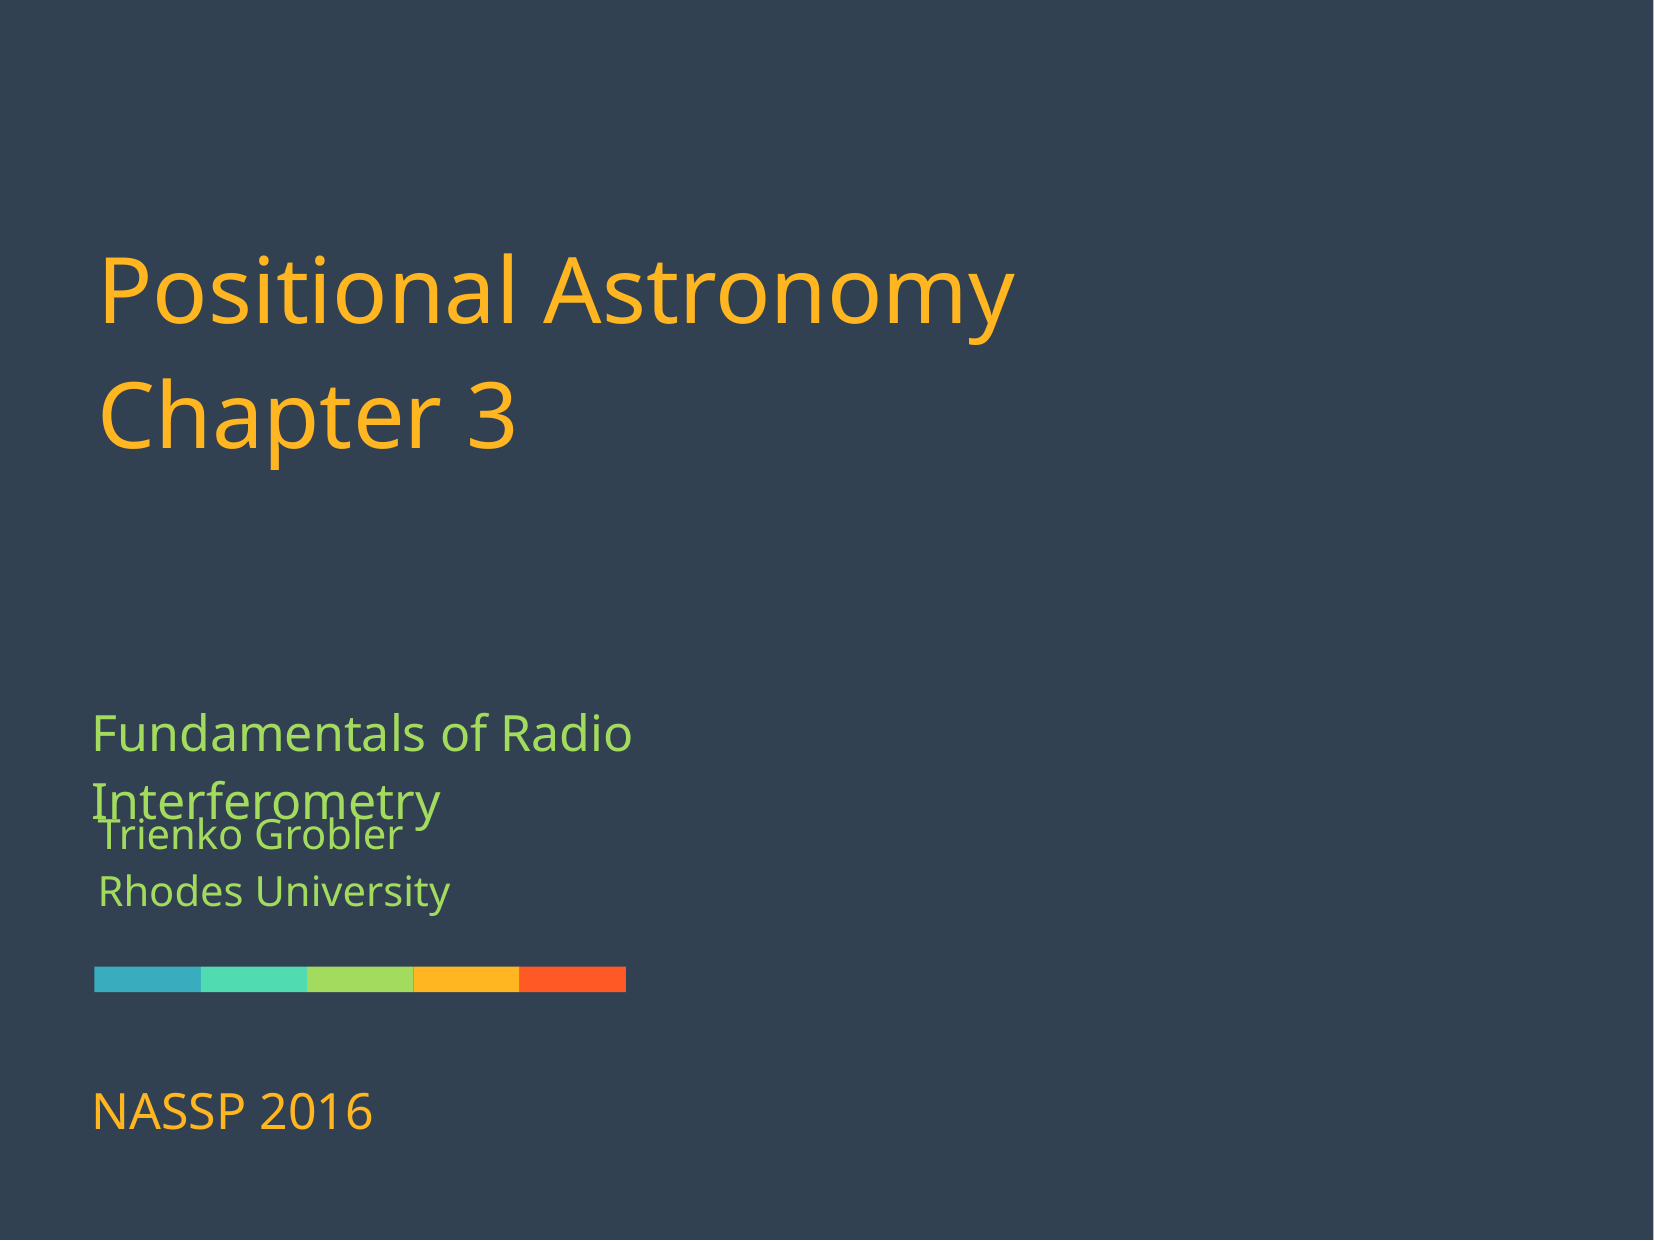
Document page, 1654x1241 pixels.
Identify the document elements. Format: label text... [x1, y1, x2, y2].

text_box Fundamentals of Radio Interferometry [76, 690, 987, 823]
text_box [94, 966, 626, 993]
text_box Positional Astronomy Chapter 3 [82, 218, 1123, 662]
text_box Trienko Grobler Rhodes University [82, 797, 650, 910]
text_box NASSP 2016 [76, 1068, 987, 1143]
